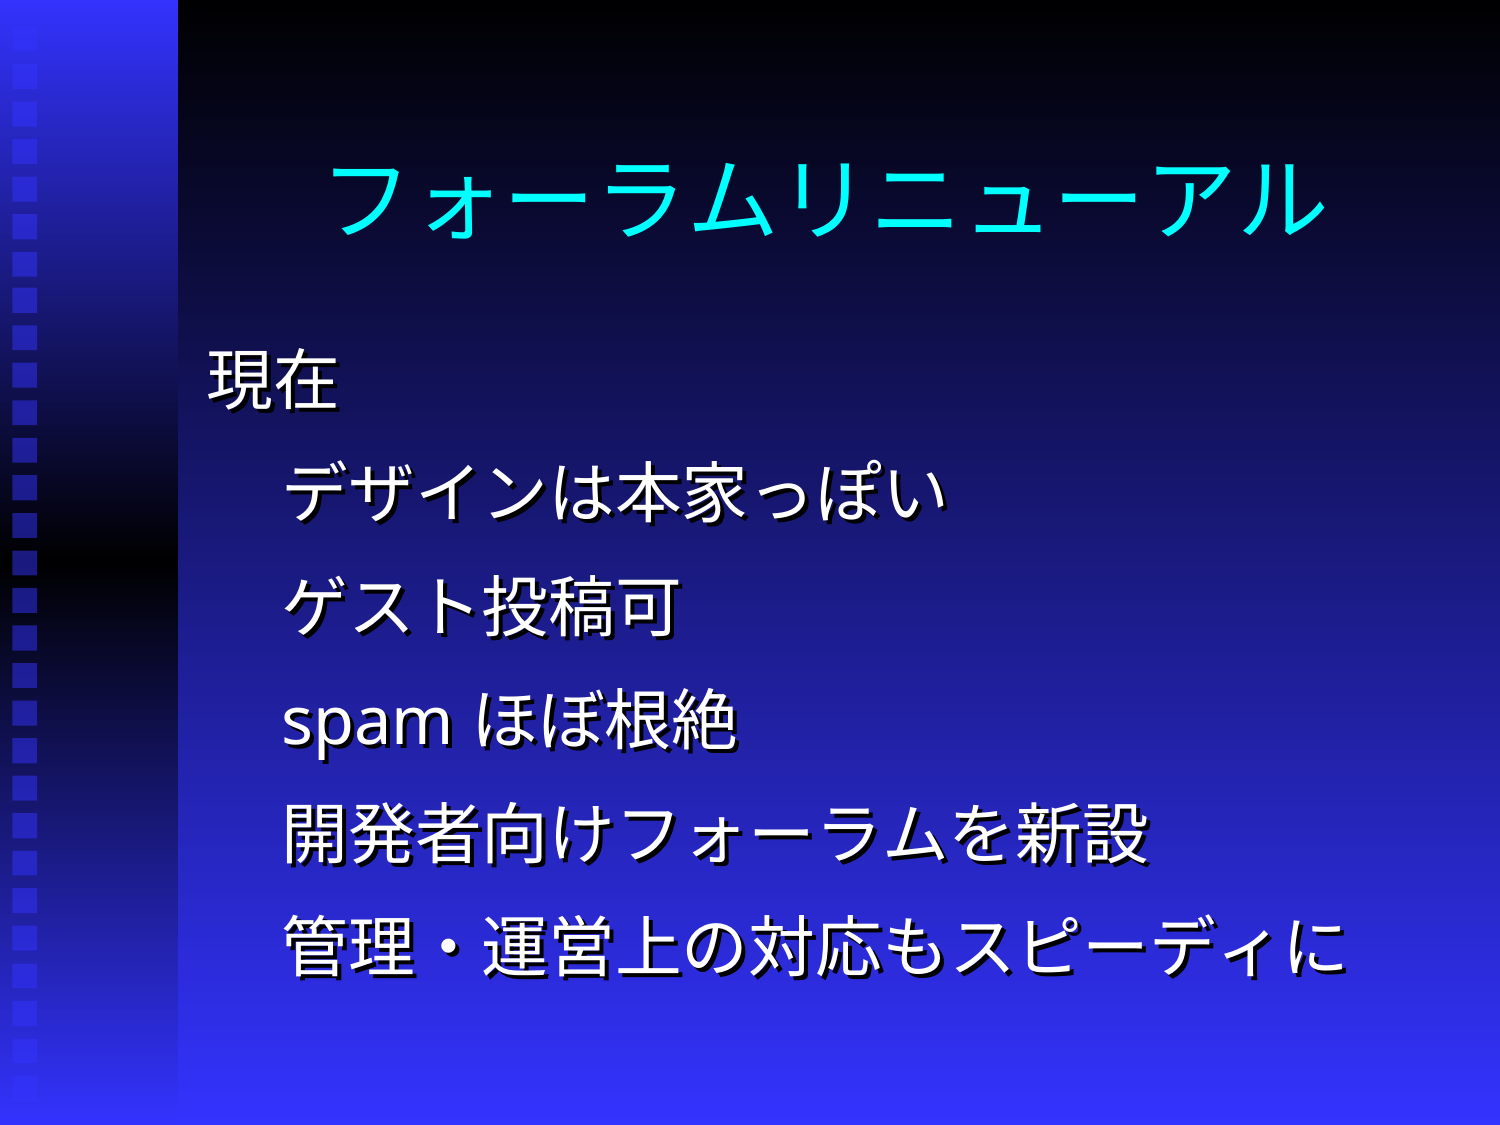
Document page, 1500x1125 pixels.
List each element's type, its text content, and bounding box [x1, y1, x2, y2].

list 現在 デザインは本家っぽい ゲスト投稿可 spam ほぼ根絶 開発者向けフォーラムを新設 管理・運営上の対応もスピーディに [191, 319, 1467, 995]
title フォーラムリニューアル [187, 99, 1463, 288]
